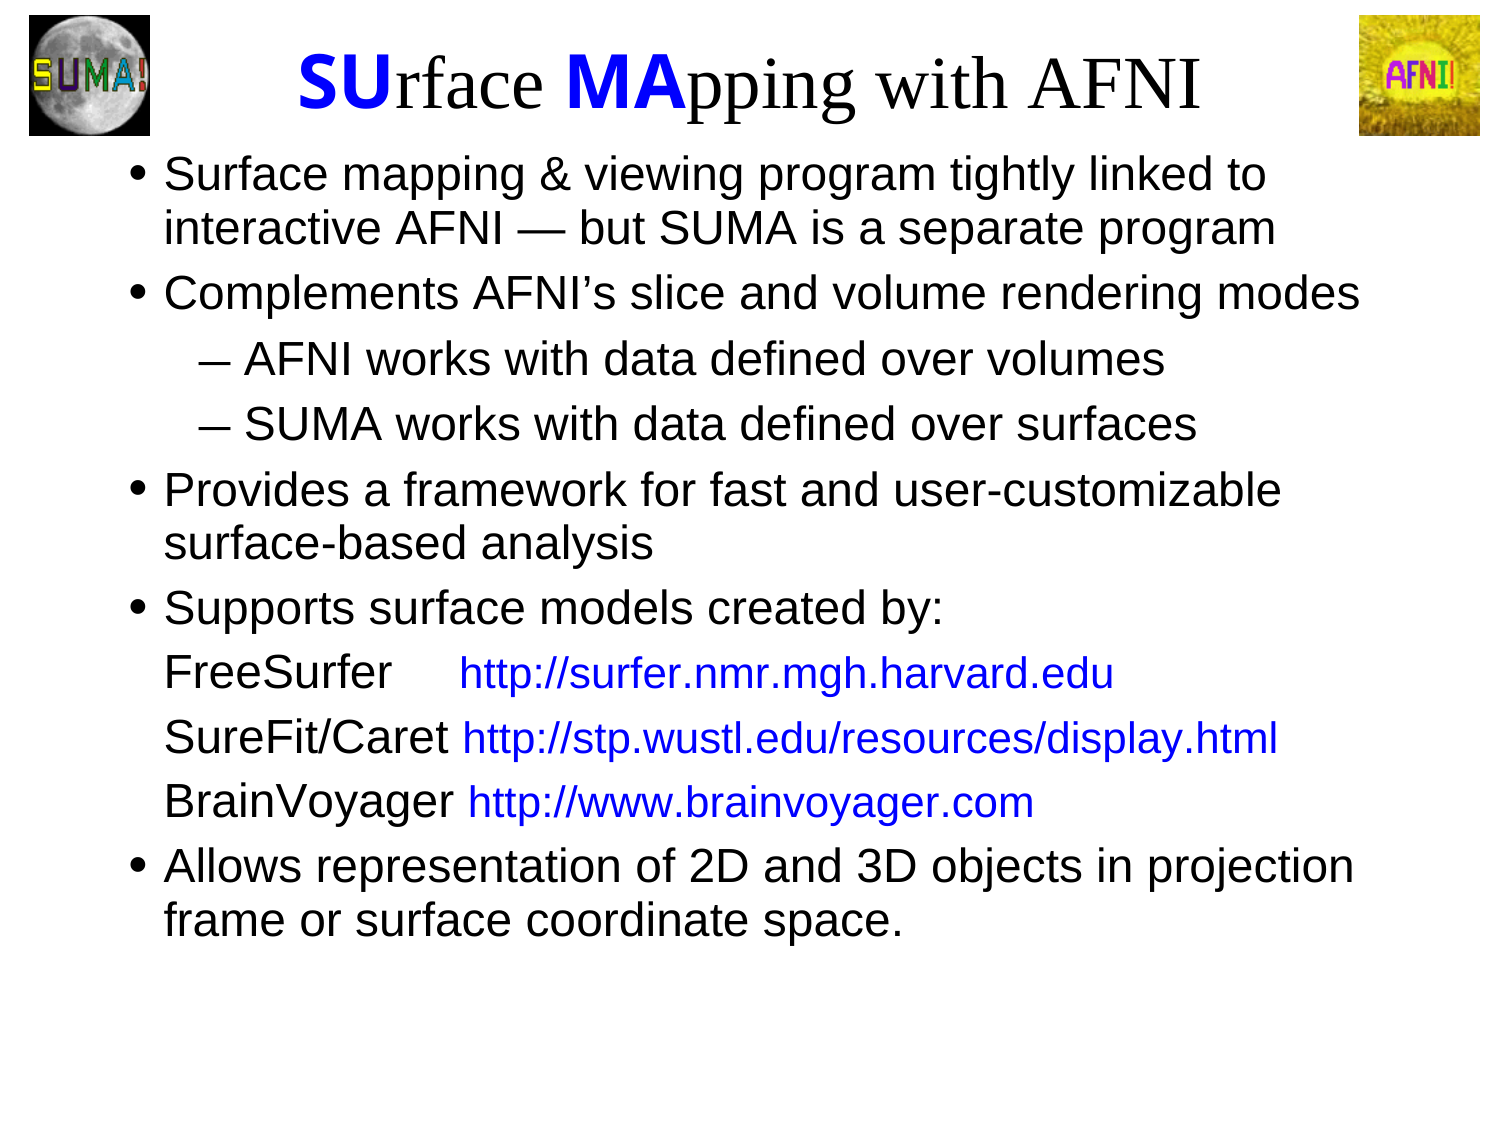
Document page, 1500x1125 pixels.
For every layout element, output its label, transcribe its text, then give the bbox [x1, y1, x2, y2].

title SUrface MApping with AFNI [150, 24, 1359, 128]
picture [1359, 15, 1480, 136]
picture [29, 15, 150, 136]
list Surface mapping & viewing program tightly linked to interactive AFNI — but SUMA is a separate program Complements AFNI’s slice and volume rendering modes AFNI works with data defined over volumes SUMA works with data defined over surfaces Provides a framework for fast and user-customizable surface-based analysis Supports surface models created by: FreeSurfer http://surfer.nmr.mgh.harvard.edu SureFit/Caret http://stp.wustl.edu/resources/display.html BrainVoyager http://www.brainvoyager.com Allows representation of 2D and 3D objects in projection frame or surface coordinate space. [112, 128, 1388, 1000]
